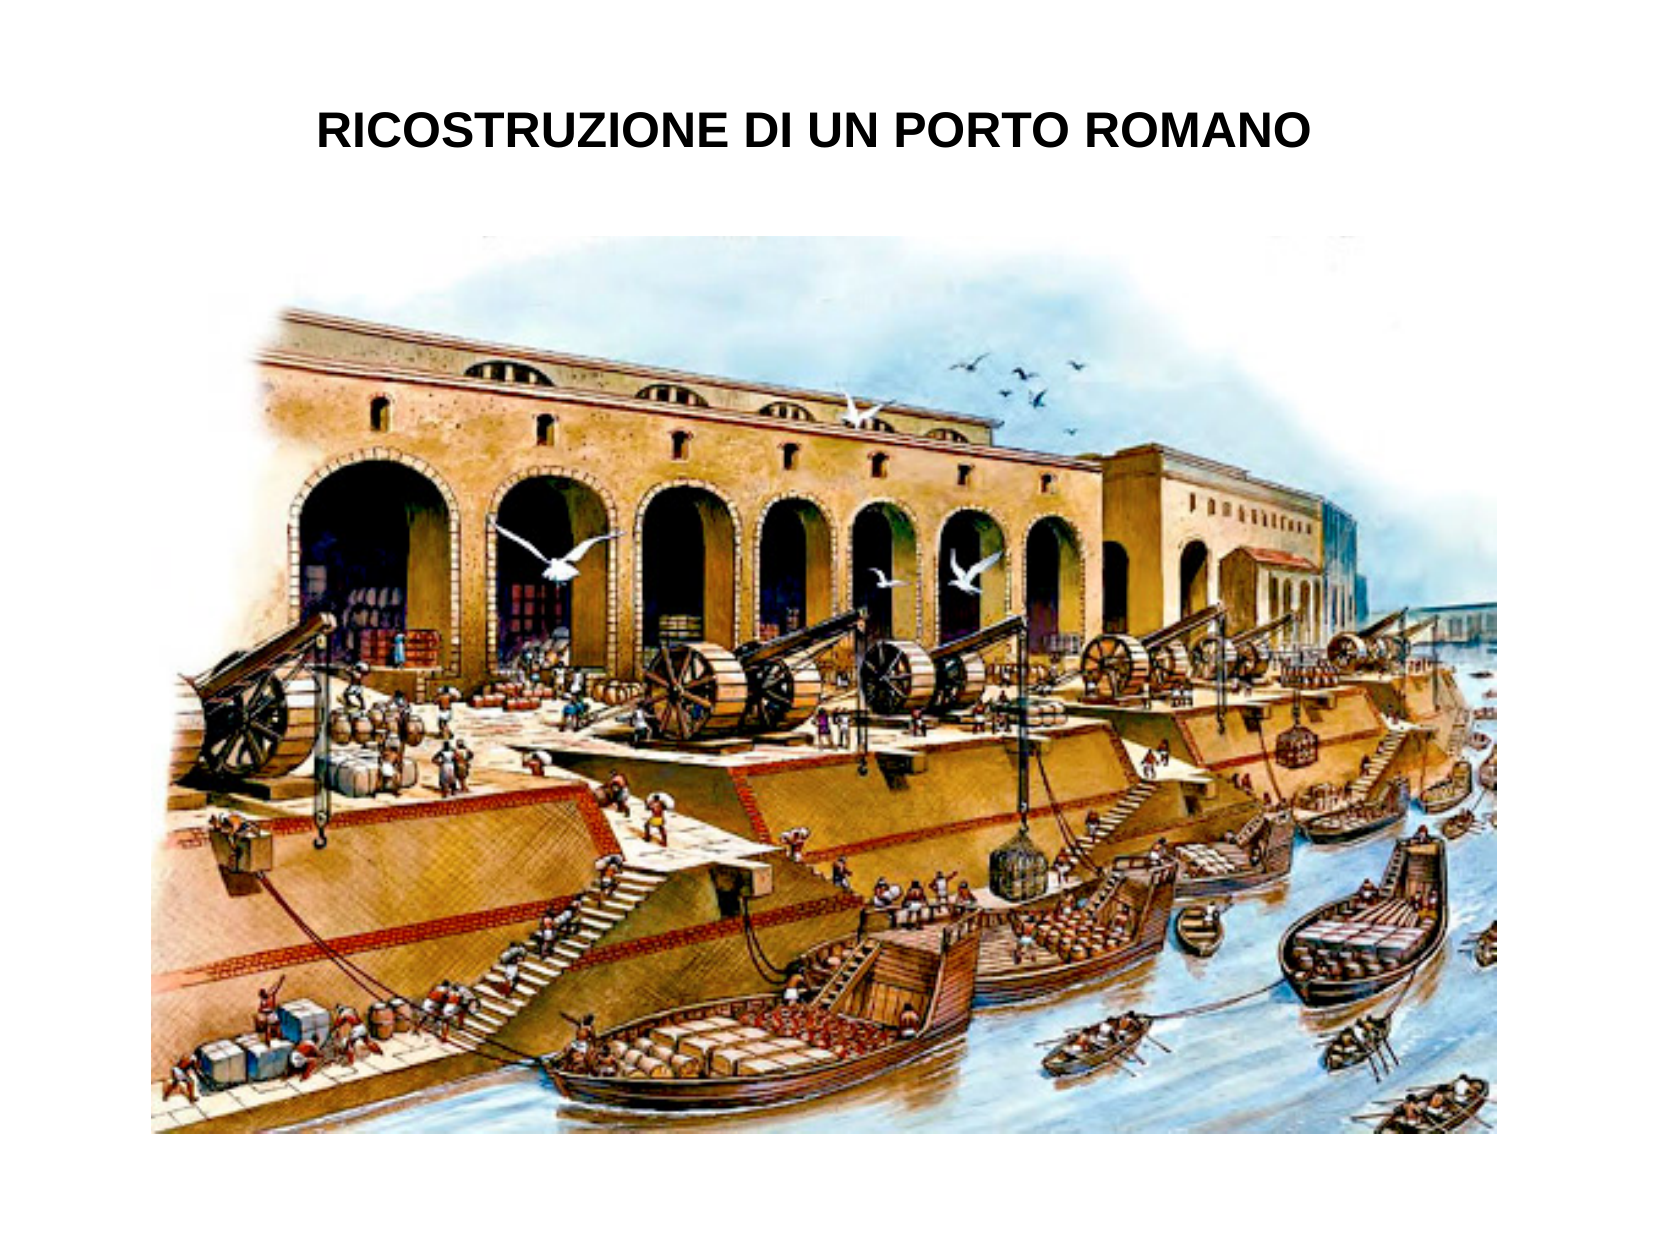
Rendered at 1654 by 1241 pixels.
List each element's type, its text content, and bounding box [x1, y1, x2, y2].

text_box RICOSTRUZIONE DI UN PORTO ROMANO [301, 94, 1328, 166]
picture [151, 236, 1497, 1134]
